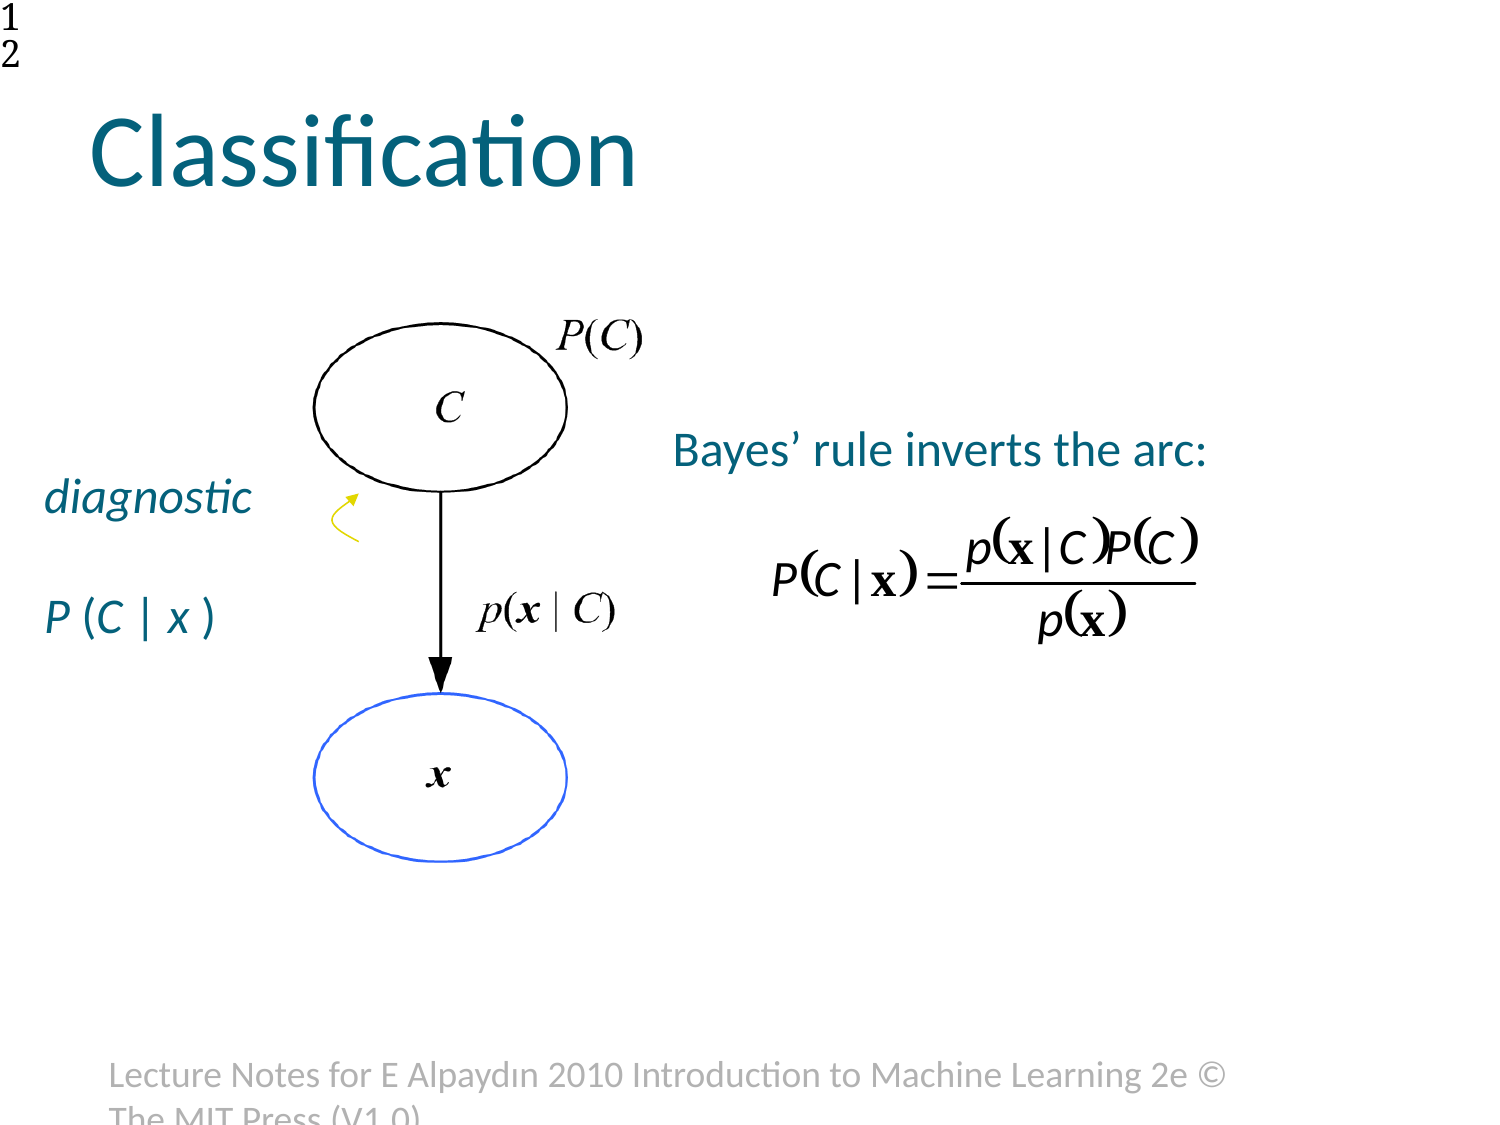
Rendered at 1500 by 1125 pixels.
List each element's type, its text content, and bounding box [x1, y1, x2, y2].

text_box diagnostic P (C | x ) [29, 456, 304, 652]
picture [312, 302, 644, 863]
text_box Bayes’ rule inverts the arc: [657, 408, 1224, 484]
chart [764, 515, 1208, 656]
text_box Classification [74, 74, 1425, 300]
footer Lecture Notes for E Alpaydın 2010 Introduction to Machine Learning 2e © The MIT Press (V1.0) [93, 1042, 1254, 1103]
